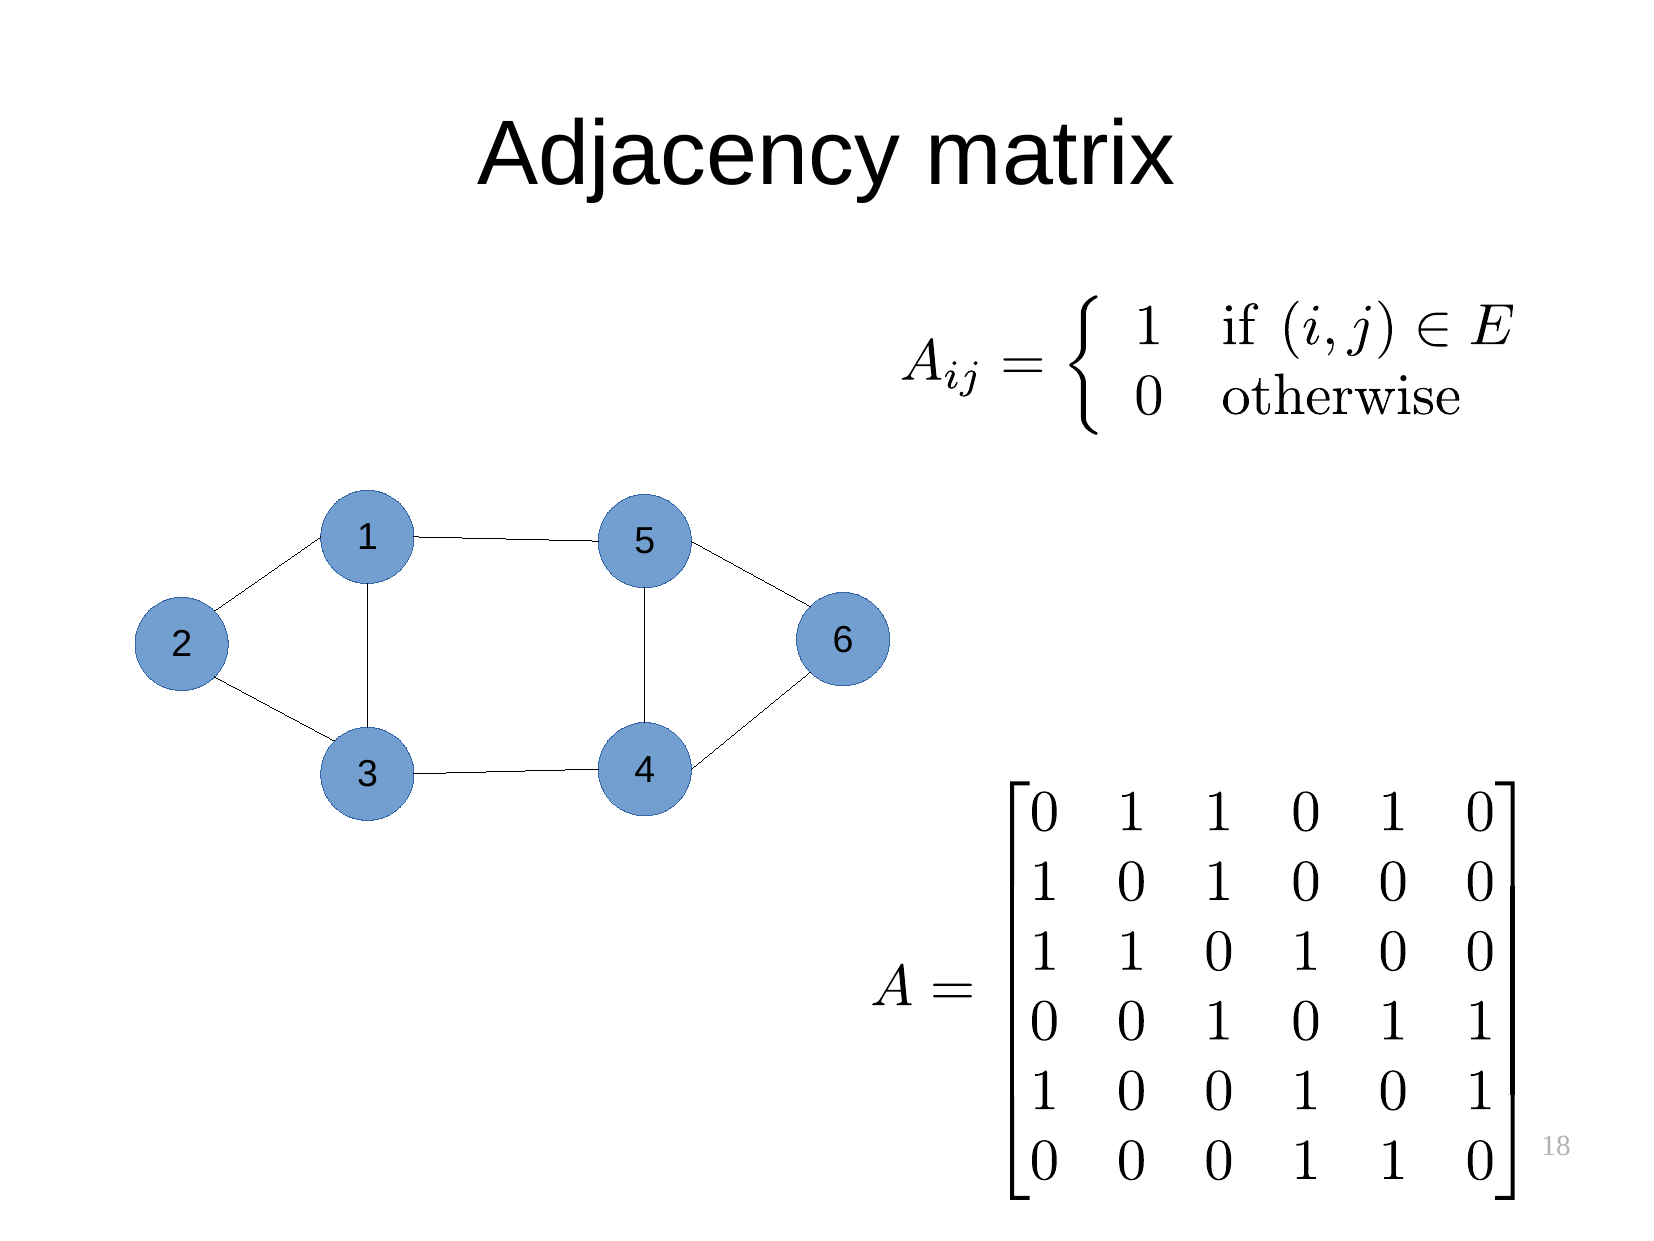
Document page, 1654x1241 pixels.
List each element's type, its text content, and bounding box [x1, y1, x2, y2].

text_box 3 [320, 727, 414, 821]
text_box [870, 781, 1534, 1201]
text_box 2 [135, 597, 229, 691]
title Adjacency matrix [82, 49, 1571, 257]
text_box 6 [796, 592, 890, 686]
text_box 4 [598, 722, 692, 816]
text_box 1 [320, 490, 414, 584]
text_box [899, 295, 1516, 436]
text_box 5 [598, 494, 692, 588]
